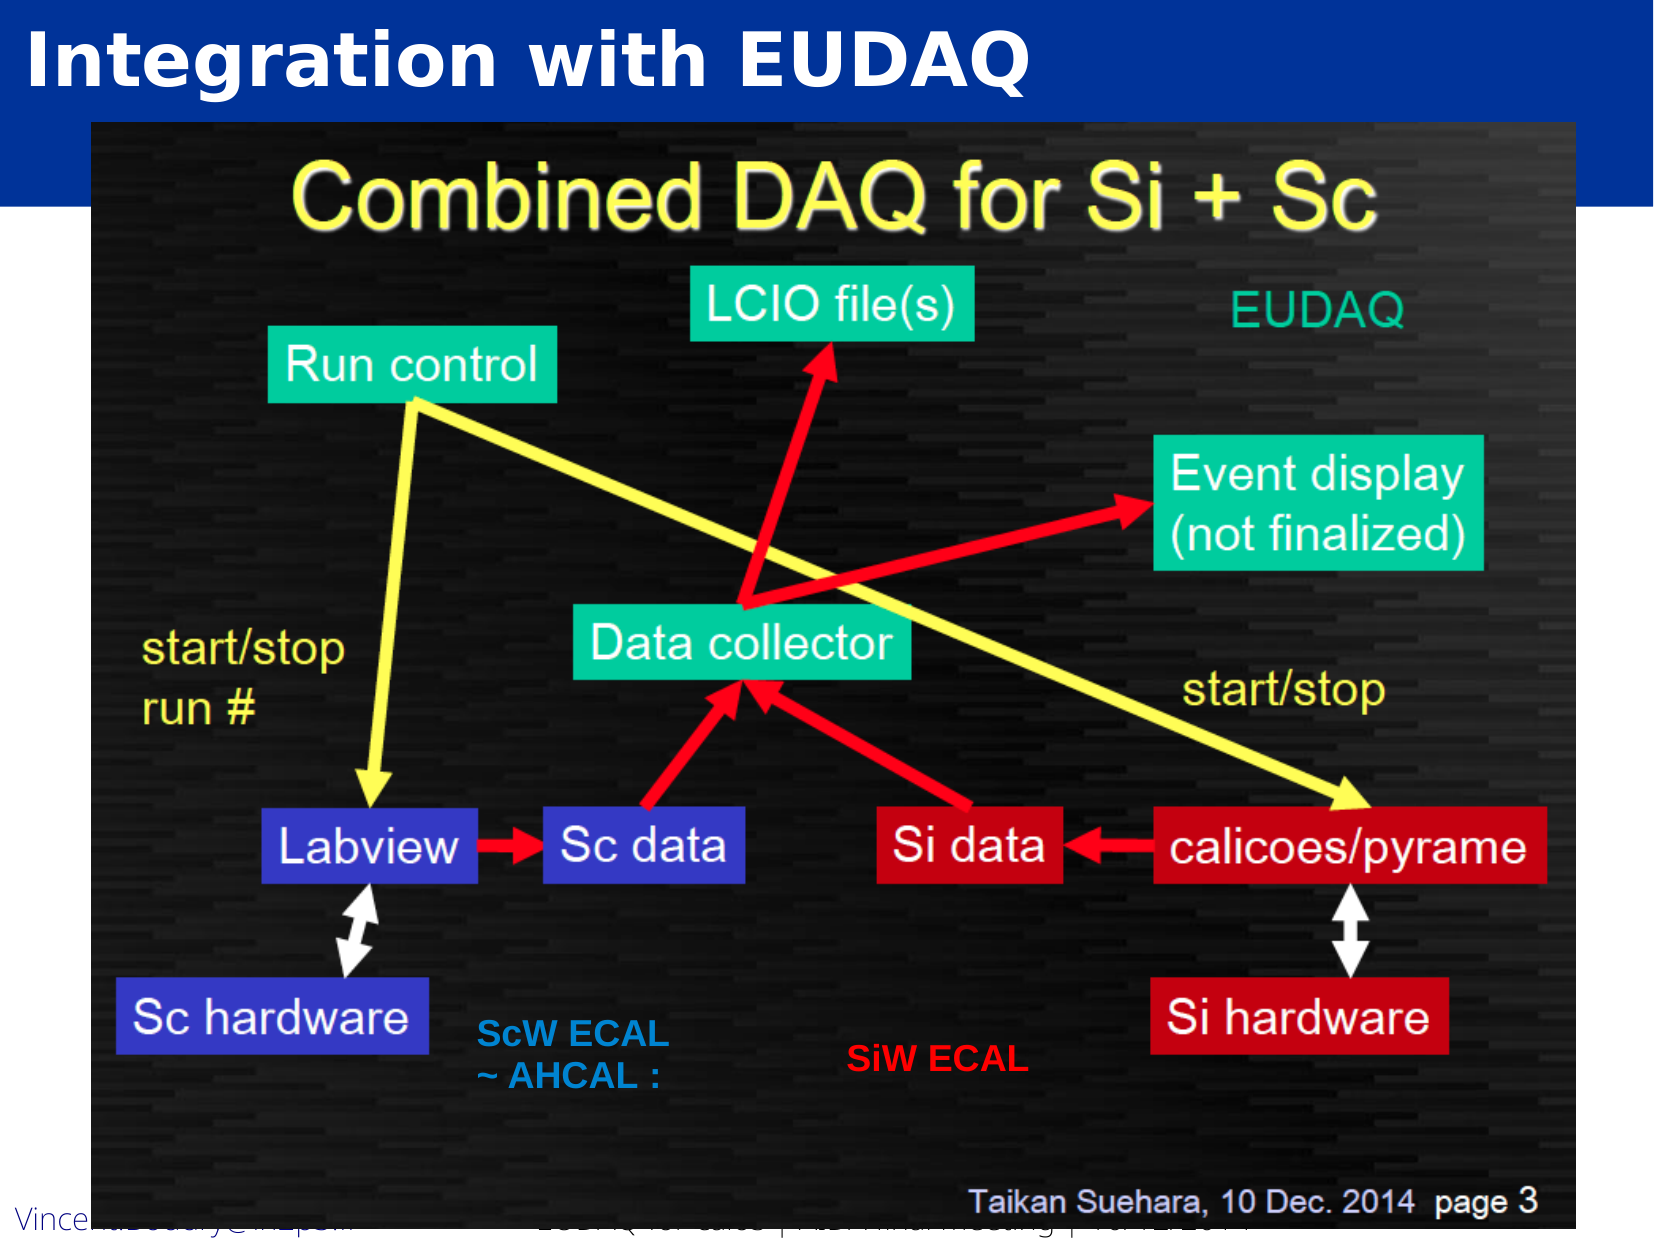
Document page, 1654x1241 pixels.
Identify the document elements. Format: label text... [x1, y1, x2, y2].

picture [91, 122, 1576, 1229]
text_box SiW ECAL [831, 1030, 1045, 1087]
text_box ScW ECAL ~ AHCAL : [461, 1005, 686, 1104]
title Integration with EUDAQ [24, 16, 1635, 191]
